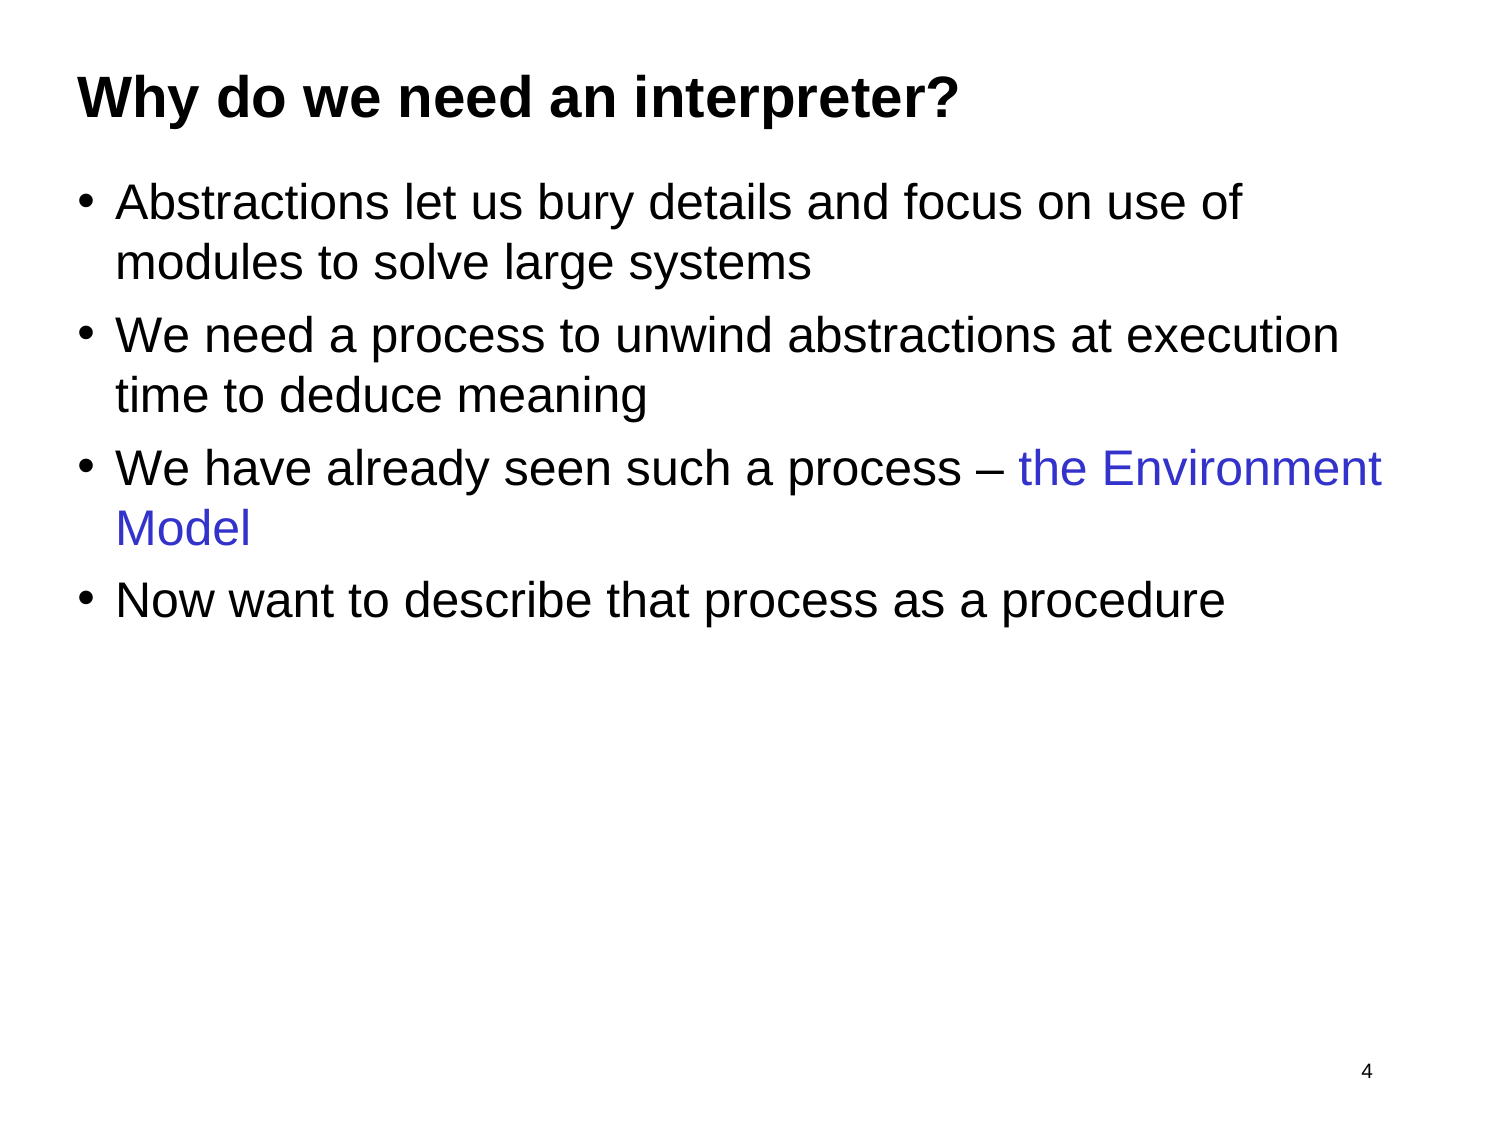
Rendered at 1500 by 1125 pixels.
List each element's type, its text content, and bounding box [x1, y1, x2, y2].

text_box Abstractions let us bury details and focus on use of modules to solve large systems We need a process to unwind abstractions at execution time to deduce meaning We have already seen such a process – the Environment Model Now want to describe that process as a procedure [62, 162, 1450, 1000]
text_box <number> [1025, 1049, 1388, 1101]
text_box Why do we need an interpreter? [62, 24, 1338, 162]
